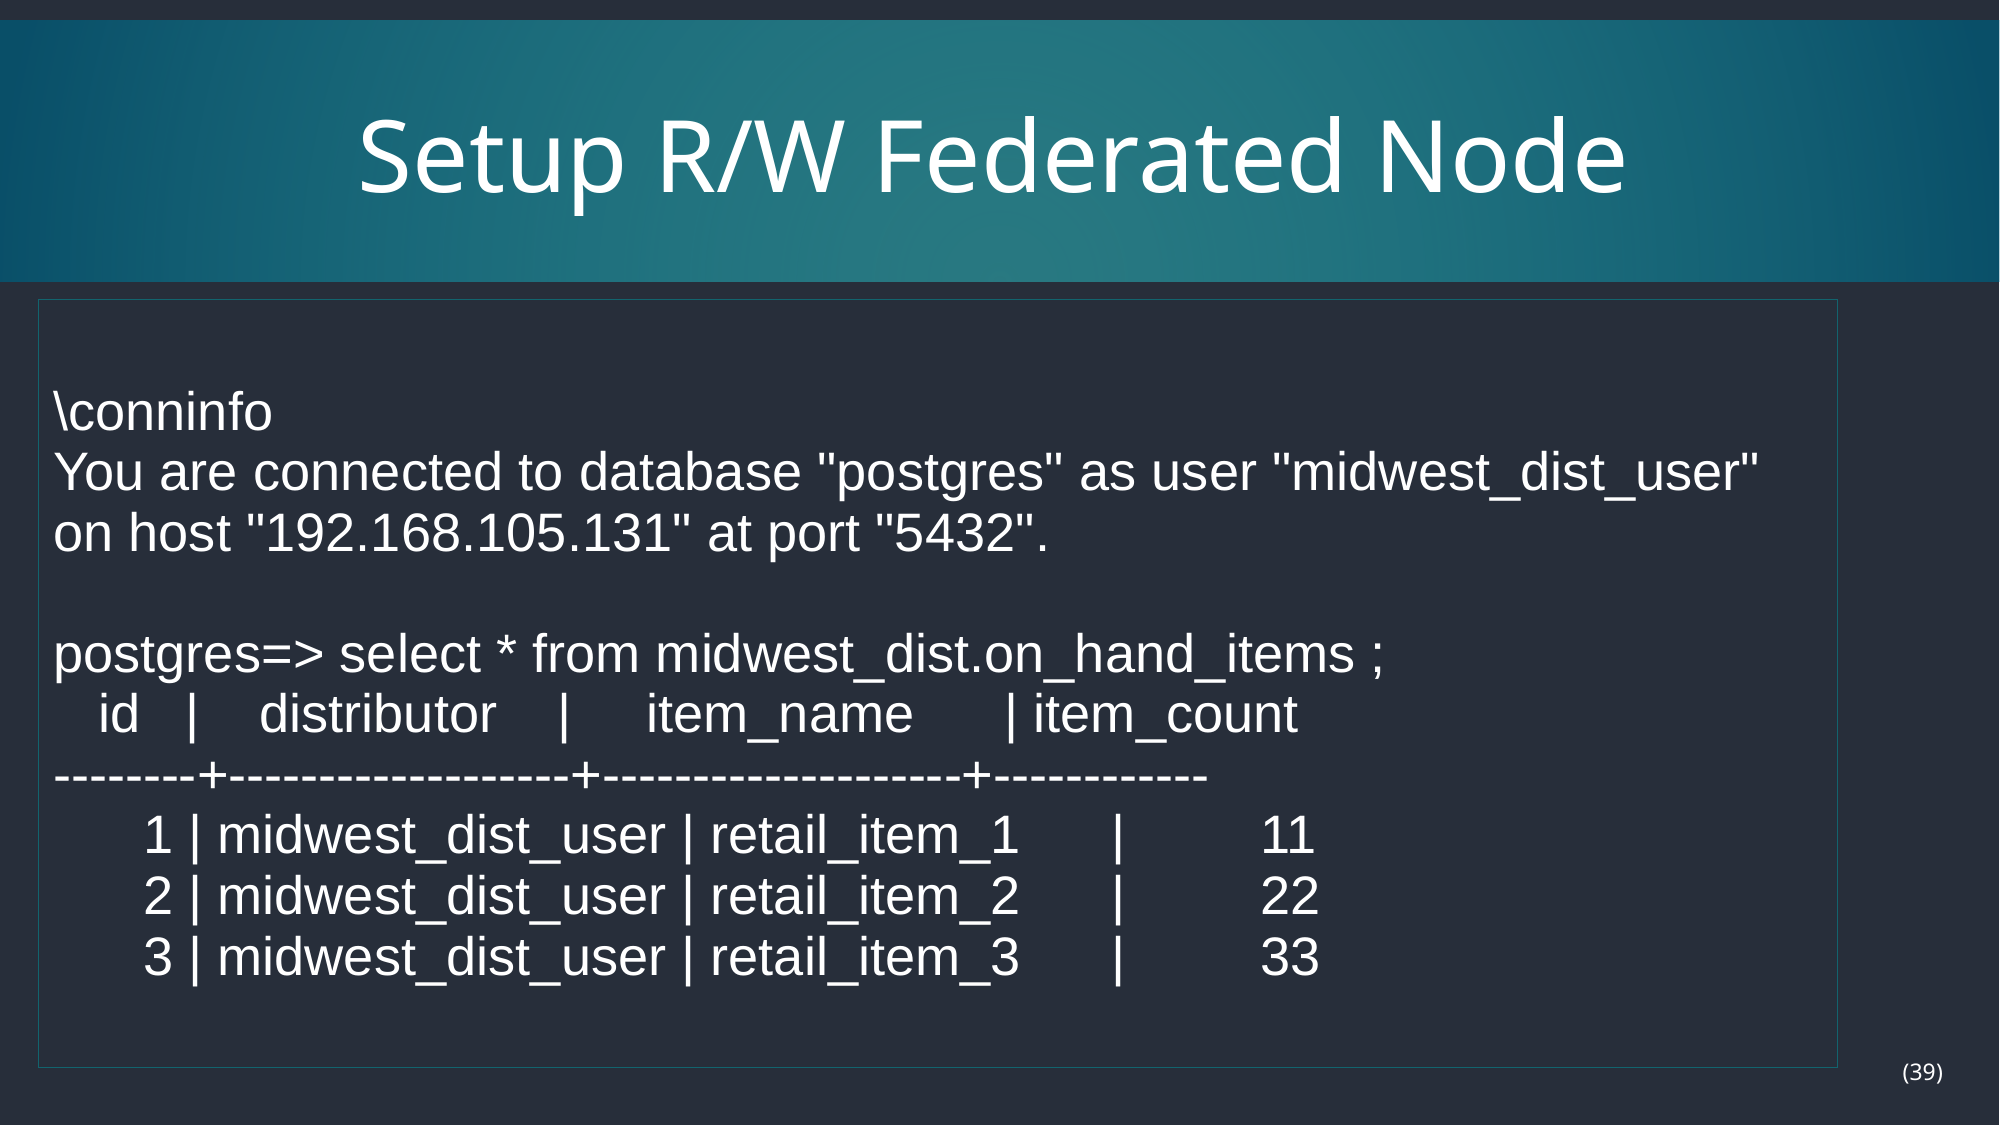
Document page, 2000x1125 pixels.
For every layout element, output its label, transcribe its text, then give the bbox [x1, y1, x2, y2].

text_box Setup R/W Federated Node [37, 85, 1950, 220]
slide_number (<number>) [1508, 1042, 1959, 1103]
text_box \conninfo You are connected to database "postgres" as user "midwest_dist_user" on host "192.168.105.131" at port "5432". postgres=> select * from midwest_dist.on_hand_items ; id | distributor | item_name | item_count --------+-------------------+--------------------+------------ 1 | midwest_dist_user | retail_item_1 | 11 2 | midwest_dist_user | retail_item_2 | 22 3 | midwest_dist_user | retail_item_3 | 33 [38, 299, 1838, 1068]
text_box [0, 20, 2000, 282]
